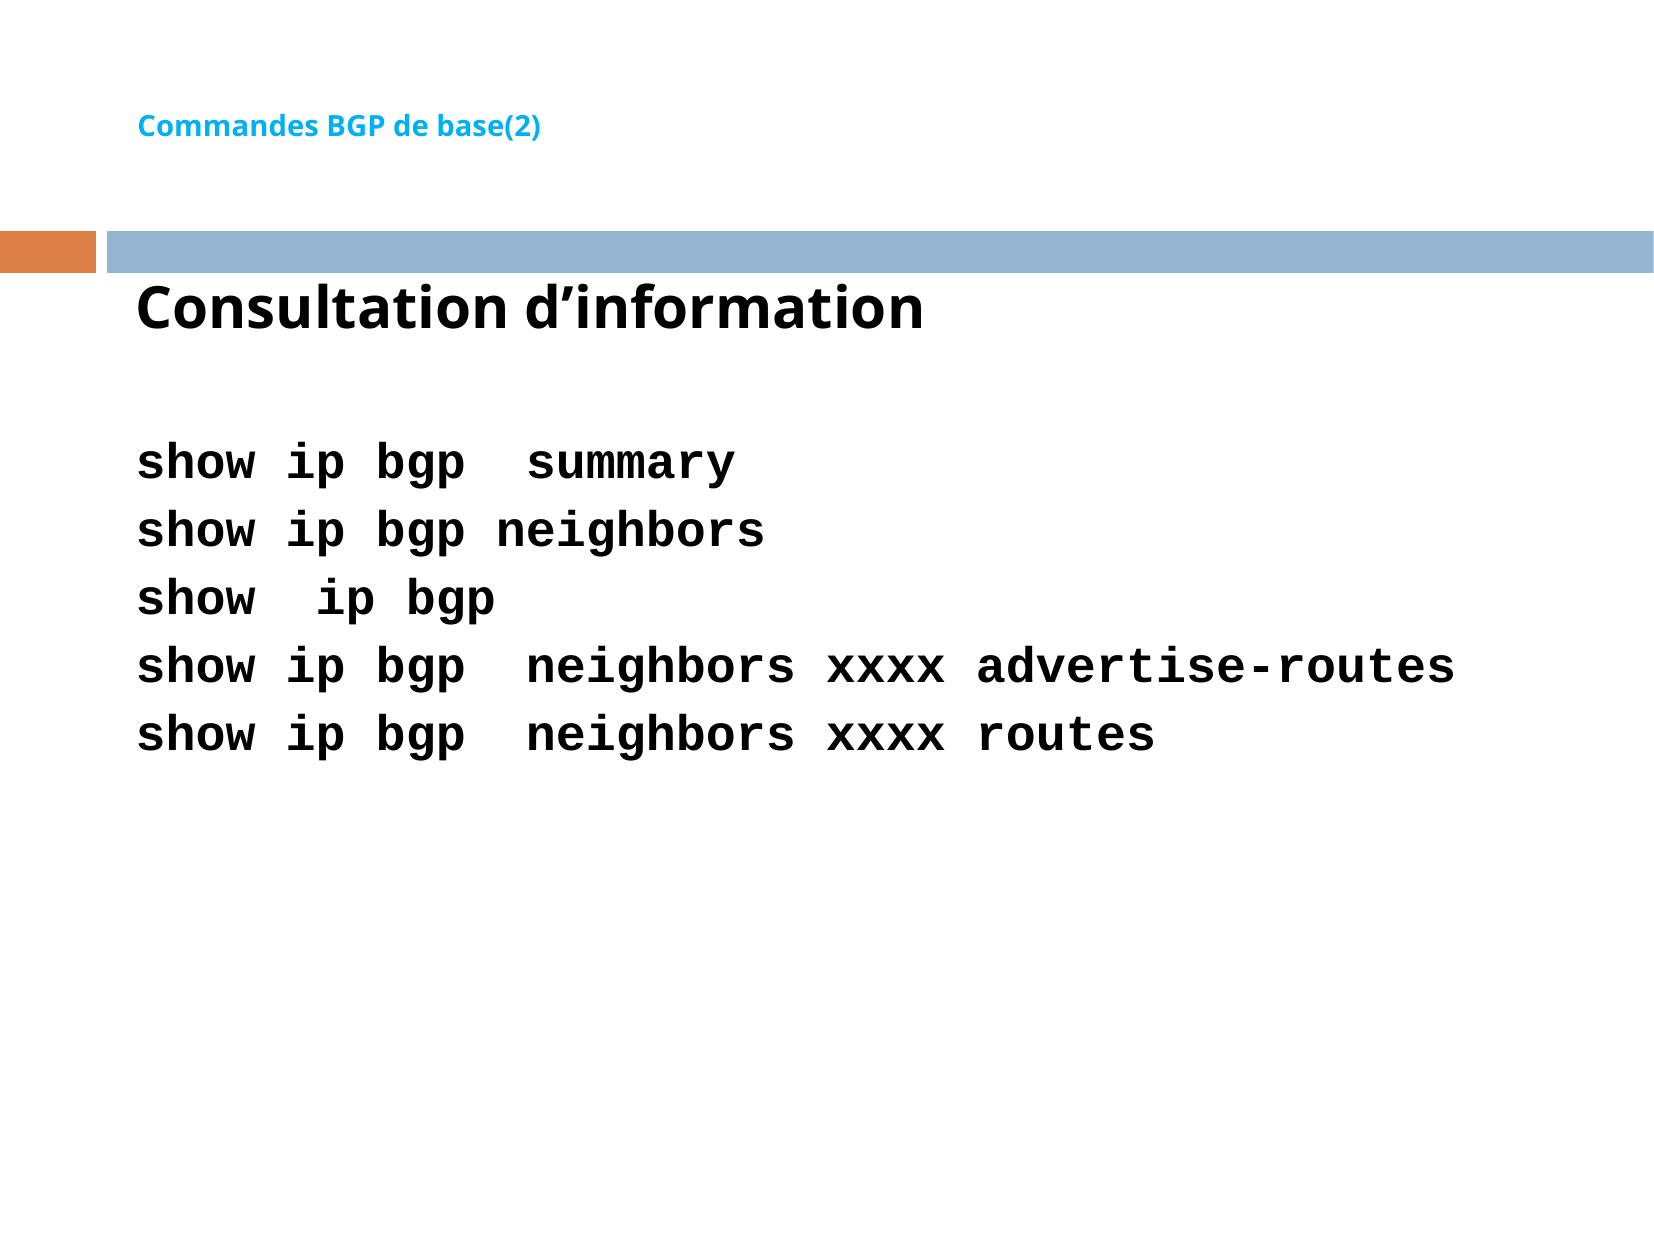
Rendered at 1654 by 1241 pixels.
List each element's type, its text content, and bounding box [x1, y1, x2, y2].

title Commandes BGP de base(2)‏ [123, 41, 1530, 249]
list Consultation d’information show ip bgp summary show ip bgp neighbors show ip bgp show ip bgp neighbors xxxx advertise-routes show ip bgp neighbors xxxx routes [64, 270, 1530, 1176]
